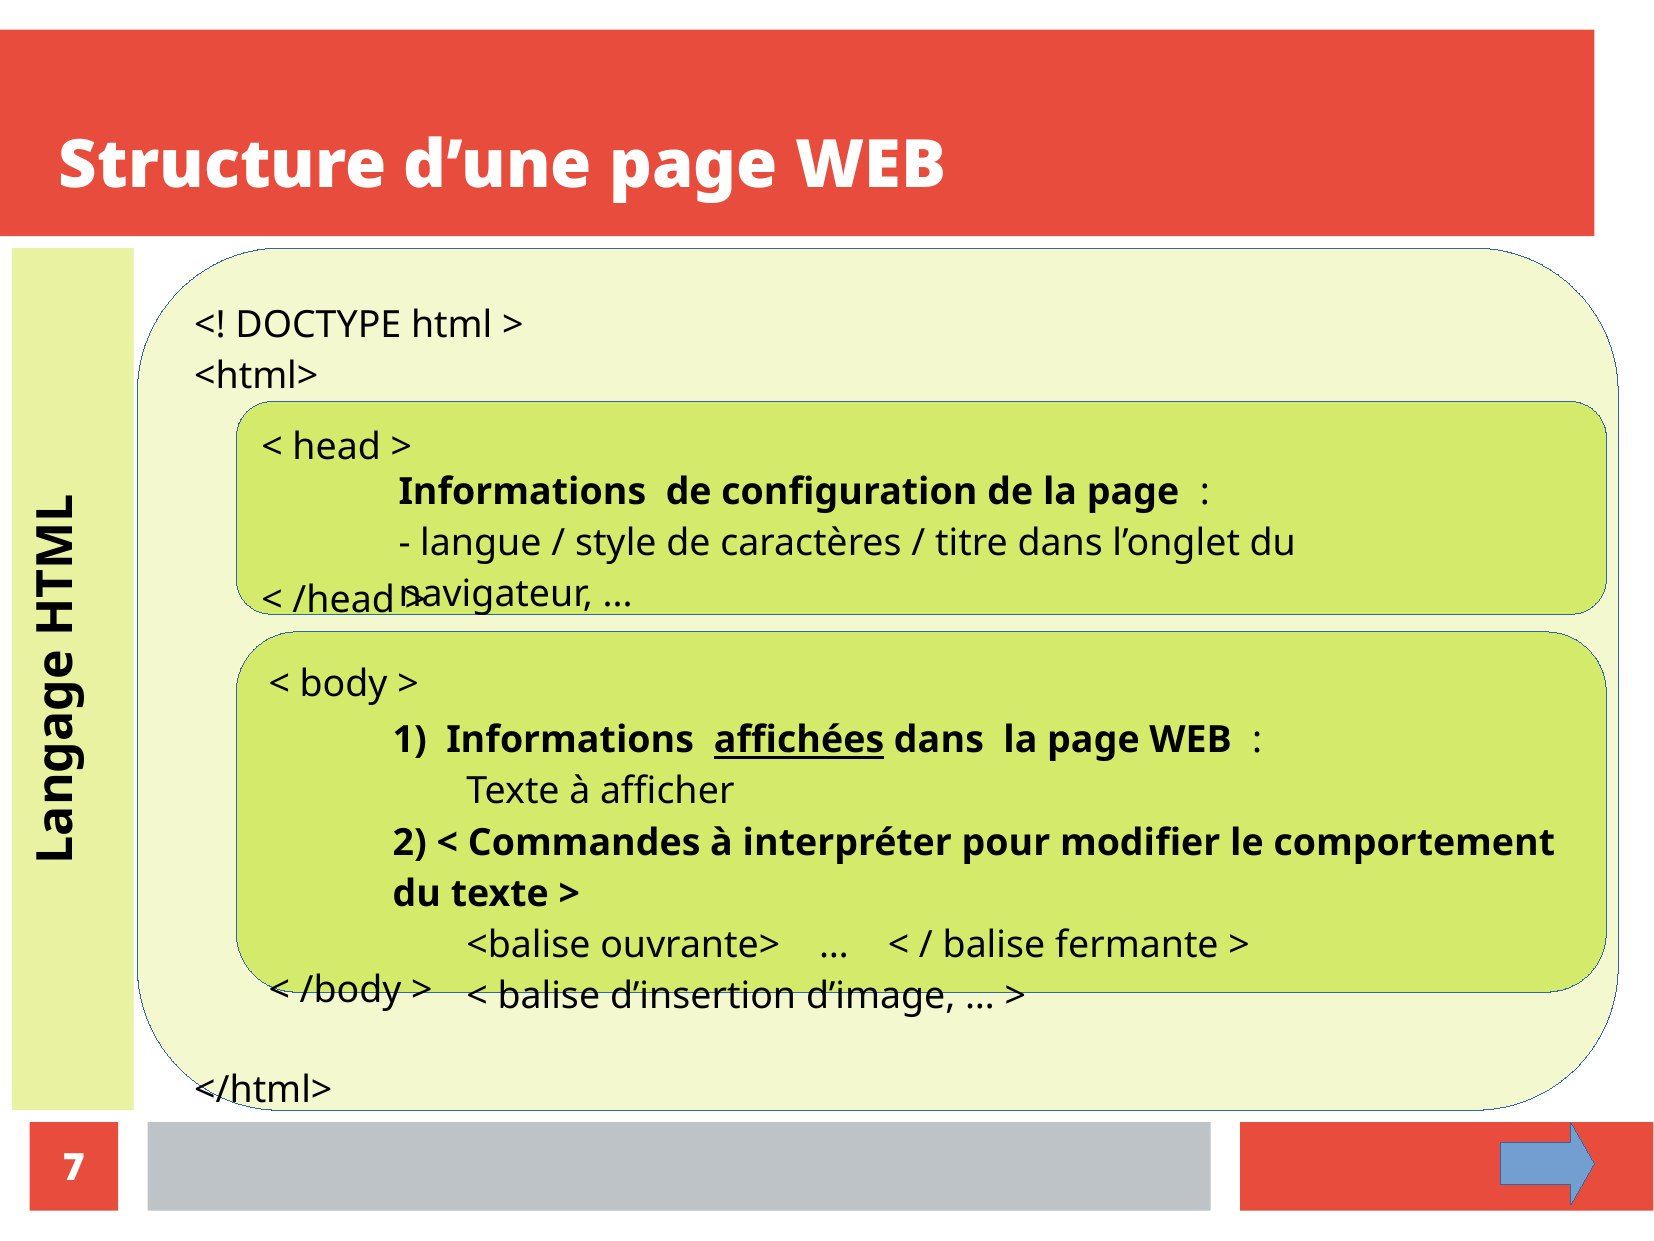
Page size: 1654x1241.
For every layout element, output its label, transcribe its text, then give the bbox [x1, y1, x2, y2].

text_box Informations de configuration de la page : - langue / style de caractères / titre dans l’onglet du navigateur, ... [383, 457, 1471, 567]
text_box < body > < /body > [236, 631, 1607, 993]
text_box <! DOCTYPE html > <html> </html> [137, 248, 1619, 1111]
text_box 1) Informations affichées dans la page WEB : Texte à afficher 2) < Commandes à interpréter pour modifier le comportement du texte > <balise ouvrante> … < / balise fermante > < balise d’insertion d’image, … > [377, 705, 1607, 963]
text_box Langage HTML [11, 248, 134, 1111]
text_box [1500, 1122, 1595, 1205]
text_box < head > < /head > [236, 401, 1607, 615]
title Structure d’une page WEB [59, 59, 1595, 207]
